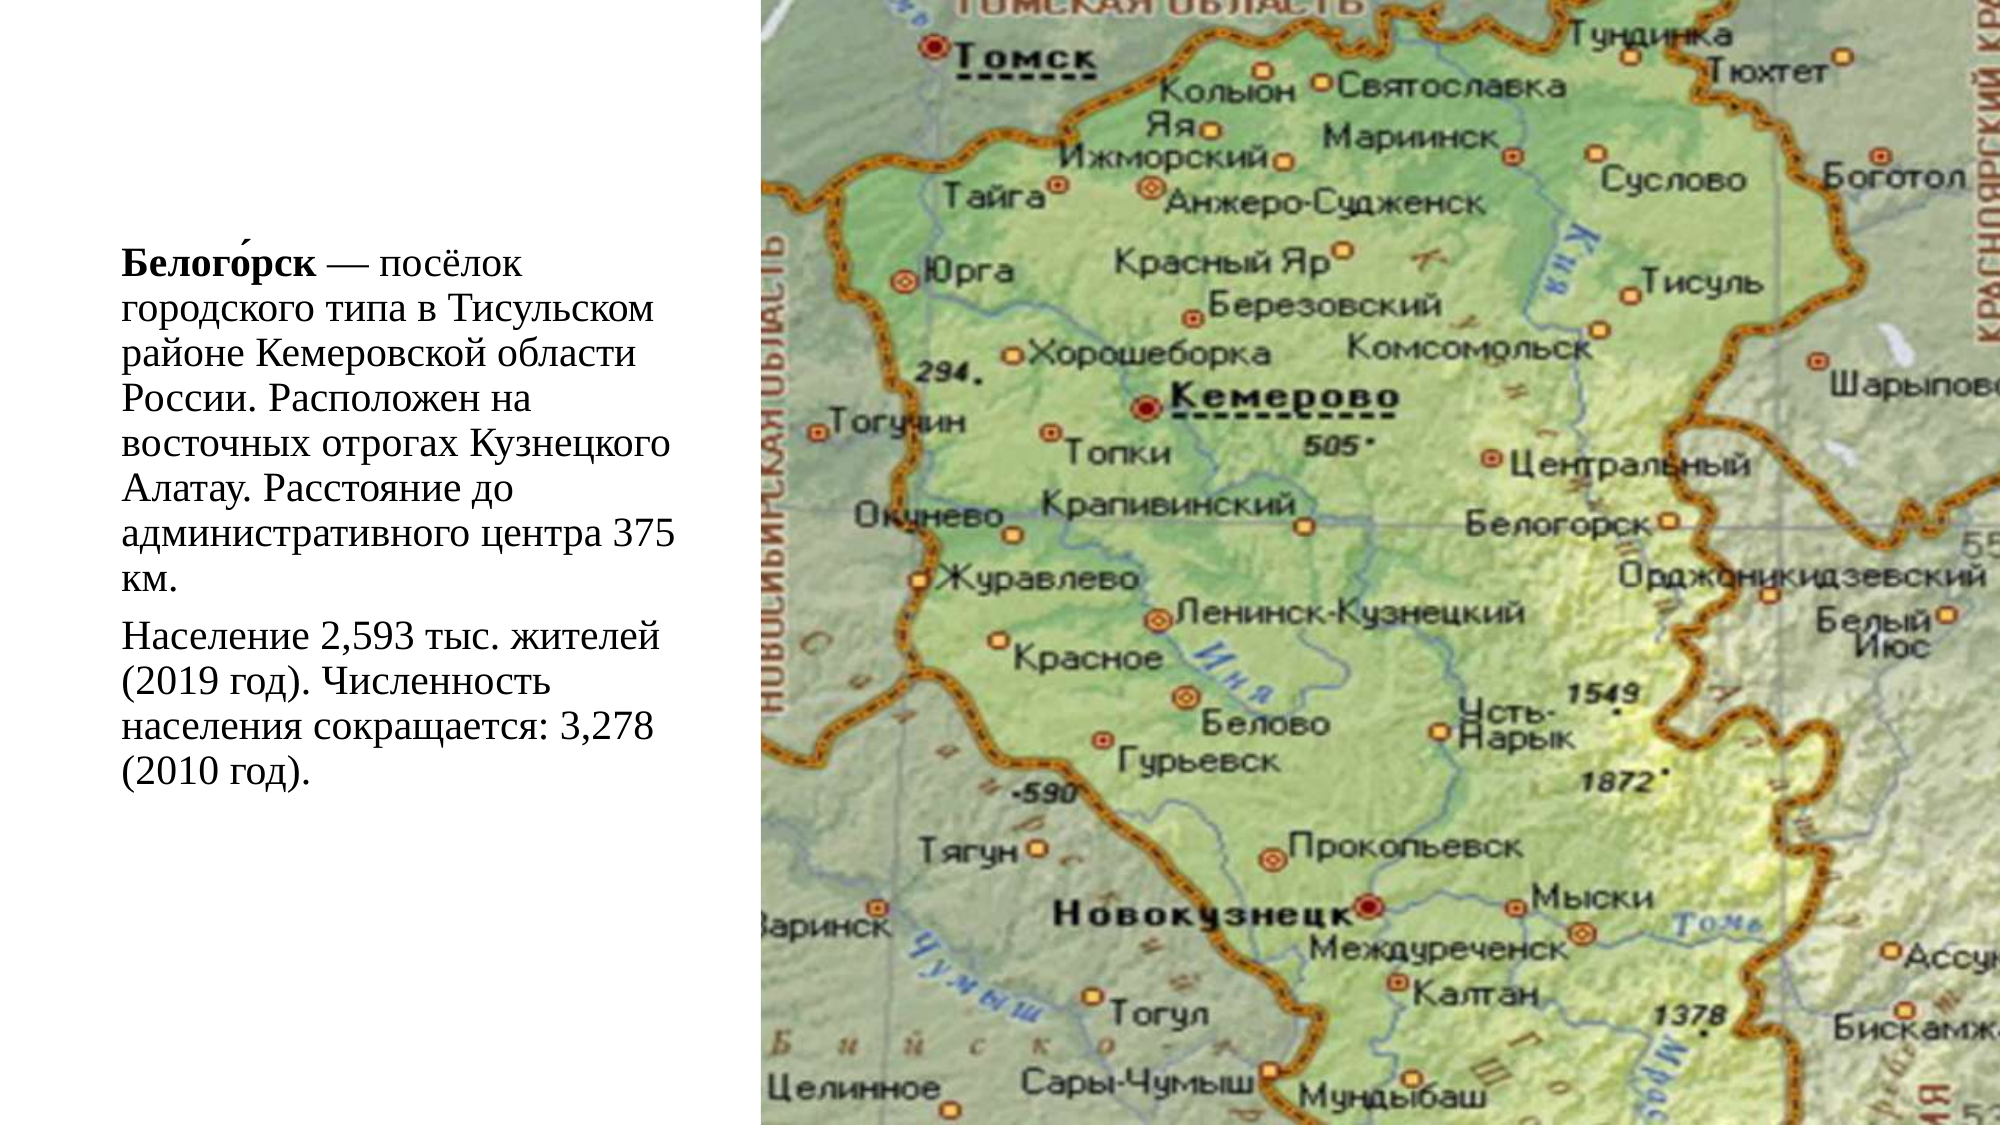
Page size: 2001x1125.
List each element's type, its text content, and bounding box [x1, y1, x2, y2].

picture [760, 0, 2000, 1125]
text_box Белого́рск — посёлок городского типа в Тисульском районе Кемеровской области России. Расположен на восточных отрогах Кузнецкого Алатау. Расстояние до административного центра 375 км. Население 2,593 тыс. жителей (2019 год). Численность населения сокращается: 3,278 (2010 год). [106, 232, 706, 1022]
